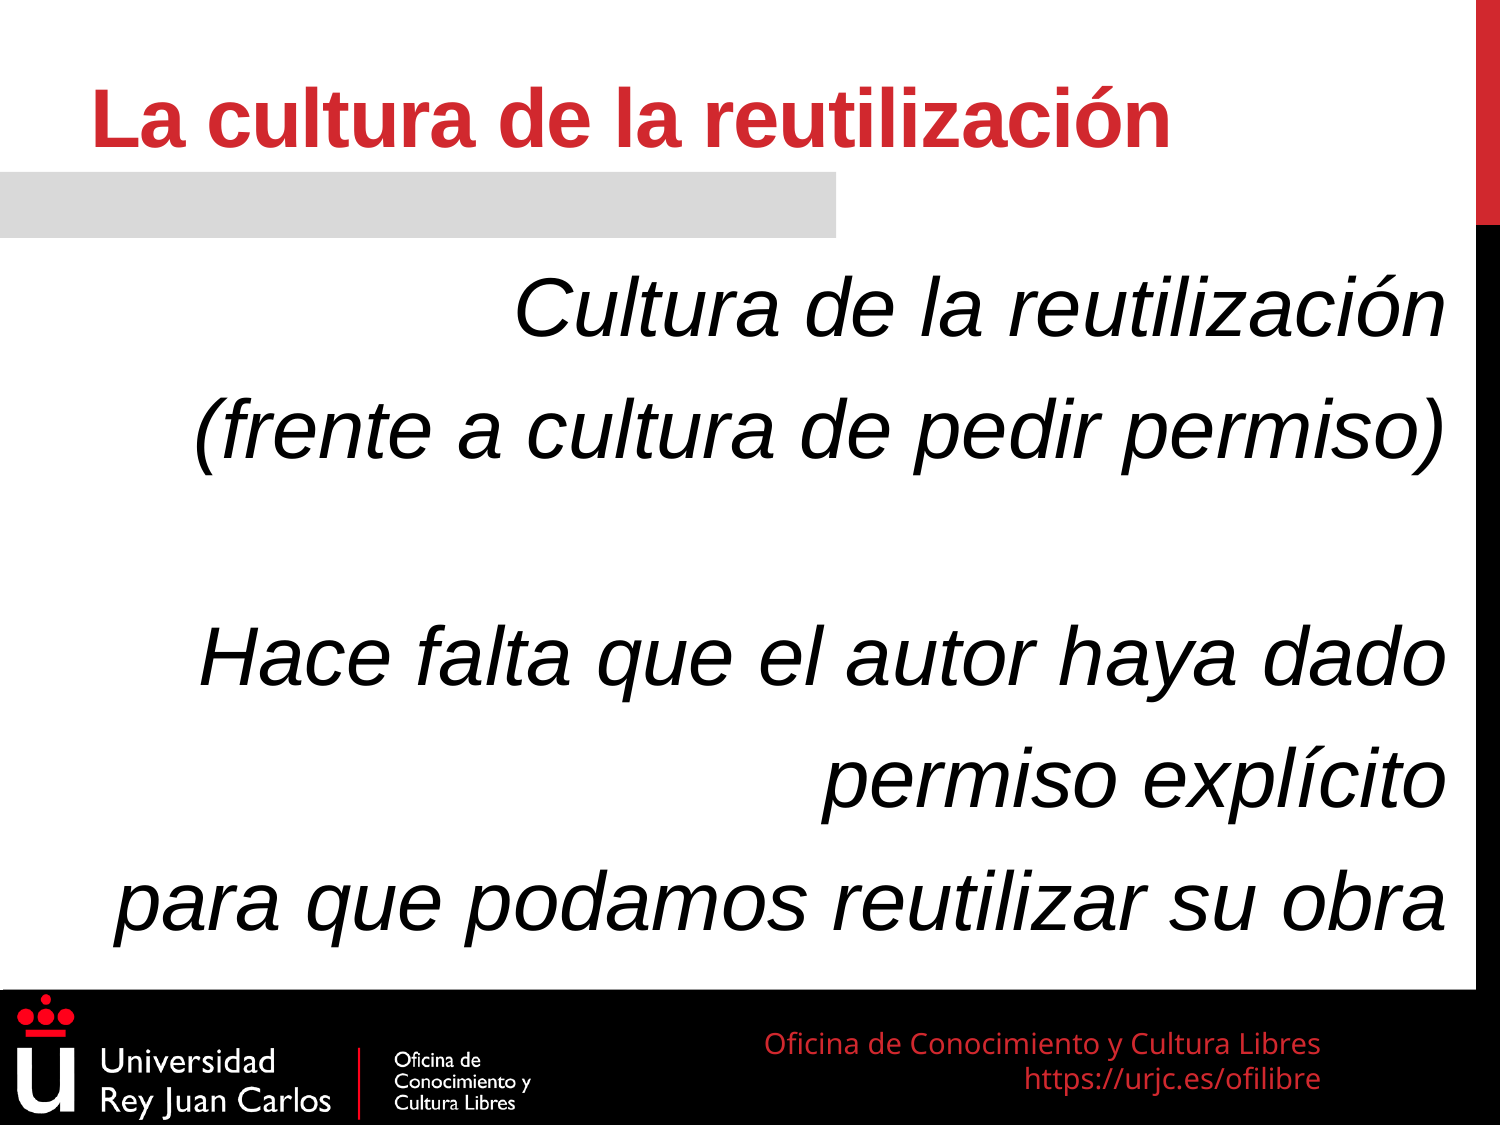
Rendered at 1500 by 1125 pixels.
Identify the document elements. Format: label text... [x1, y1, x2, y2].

text_box La cultura de la reutilización [0, 24, 1326, 172]
text_box Cultura de la reutilización (frente a cultura de pedir permiso) Hace falta que el autor haya dado permiso explícito para que podamos reutilizar su obra [23, 253, 1464, 1014]
text_box [0, 171, 837, 238]
title [75, 172, 1026, 250]
picture [17, 994, 531, 1120]
